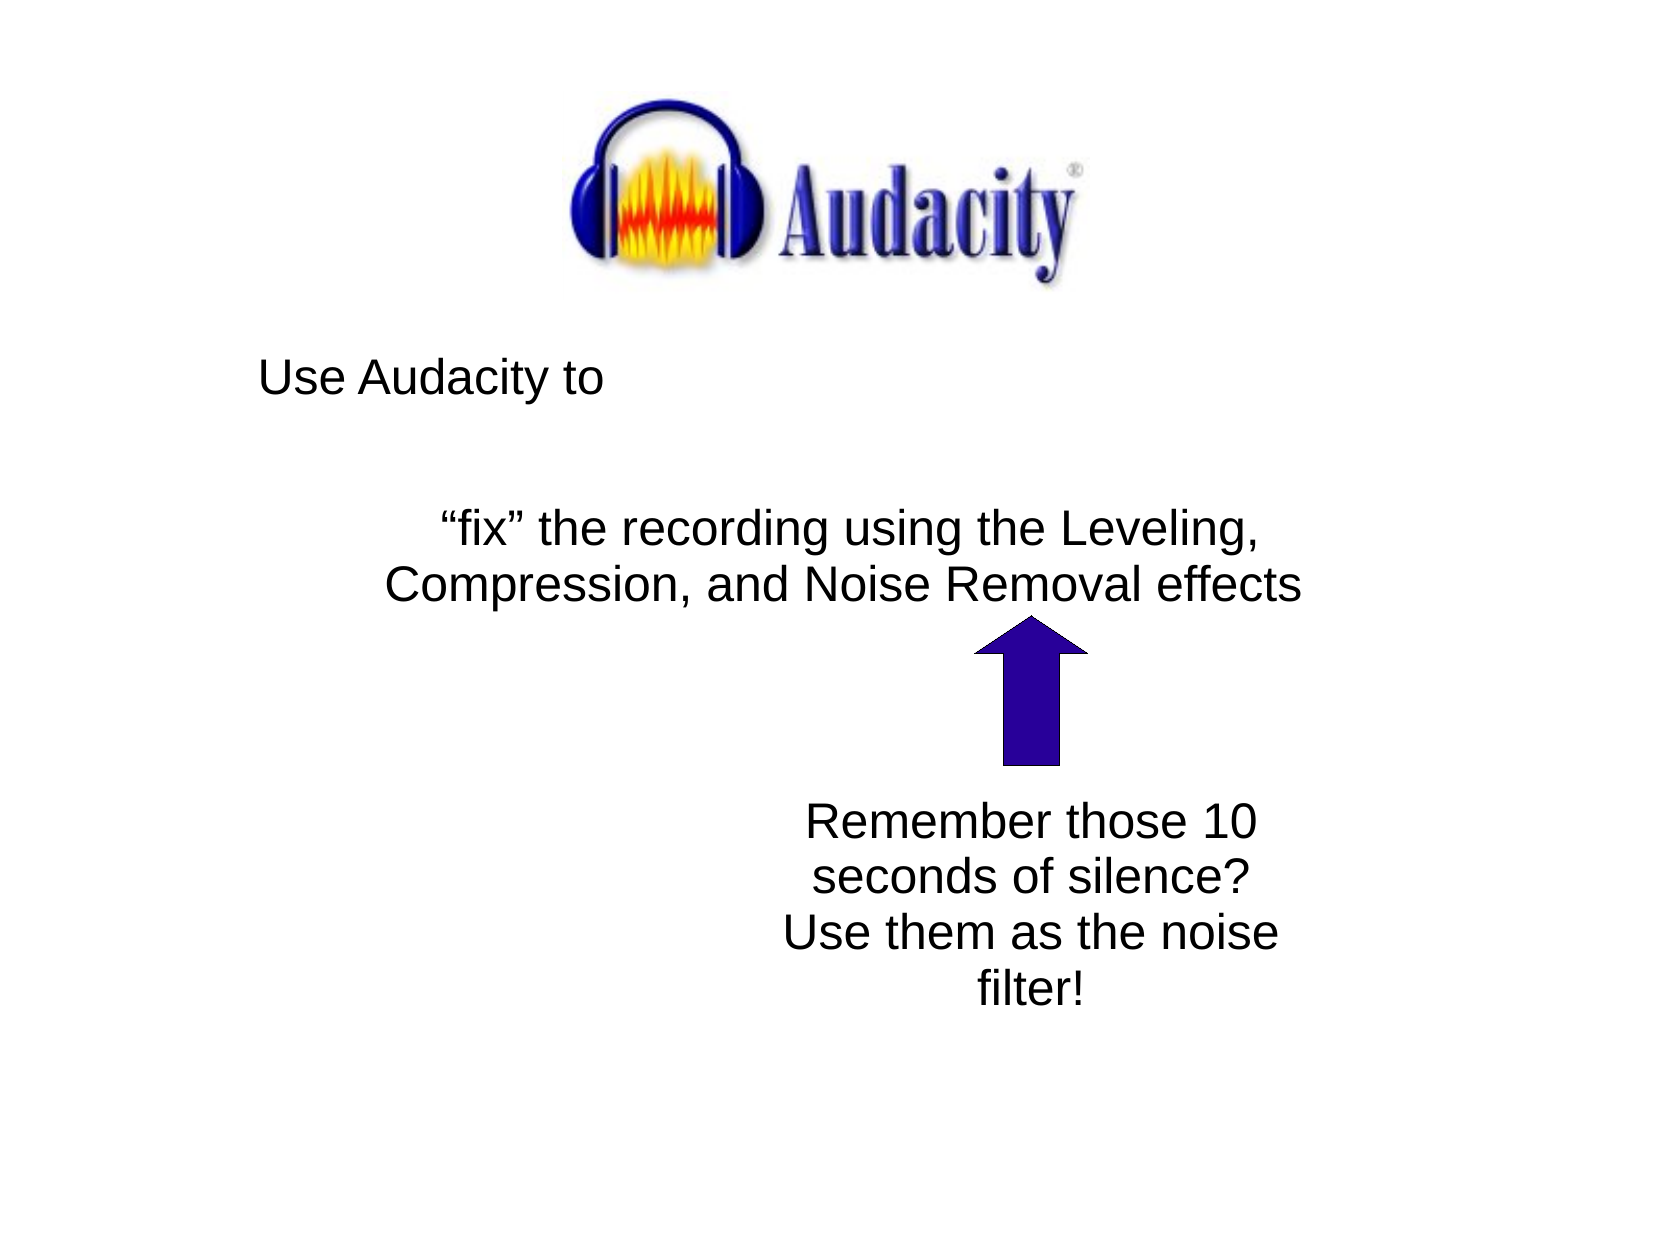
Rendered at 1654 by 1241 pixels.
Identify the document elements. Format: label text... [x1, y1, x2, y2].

picture [562, 91, 1090, 301]
text_box [974, 615, 1088, 766]
text_box “fix” the recording using the Leveling, Compression, and Noise Removal effects [351, 493, 1351, 642]
text_box Use Audacity to [150, 341, 713, 413]
text_box Remember those 10 seconds of silence? Use them as the noise filter! [750, 785, 1313, 1024]
